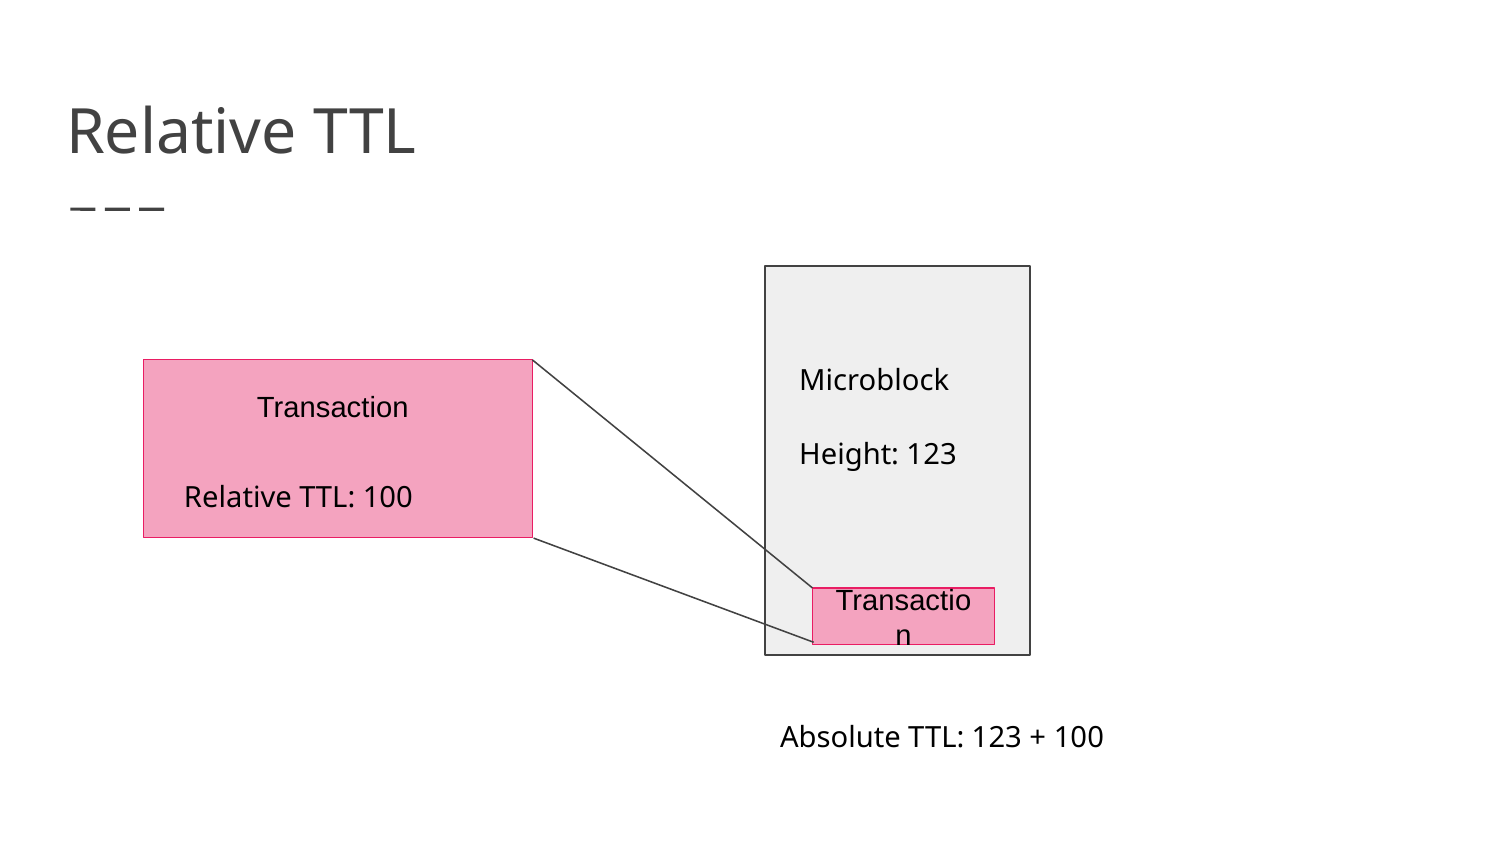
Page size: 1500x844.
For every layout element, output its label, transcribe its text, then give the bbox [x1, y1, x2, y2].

text_box Relative TTL: 100 [169, 463, 507, 542]
title Relative TTL [51, 61, 1449, 182]
text_box Height: 123 [784, 420, 1011, 477]
text_box [765, 552, 812, 640]
text_box Microblock [784, 346, 1011, 403]
text_box [143, 359, 533, 538]
text_box [765, 266, 1030, 656]
text_box Absolute TTL: 123 + 100 [765, 703, 1432, 782]
text_box Transaction [241, 373, 434, 431]
text_box Transaction [812, 587, 995, 645]
